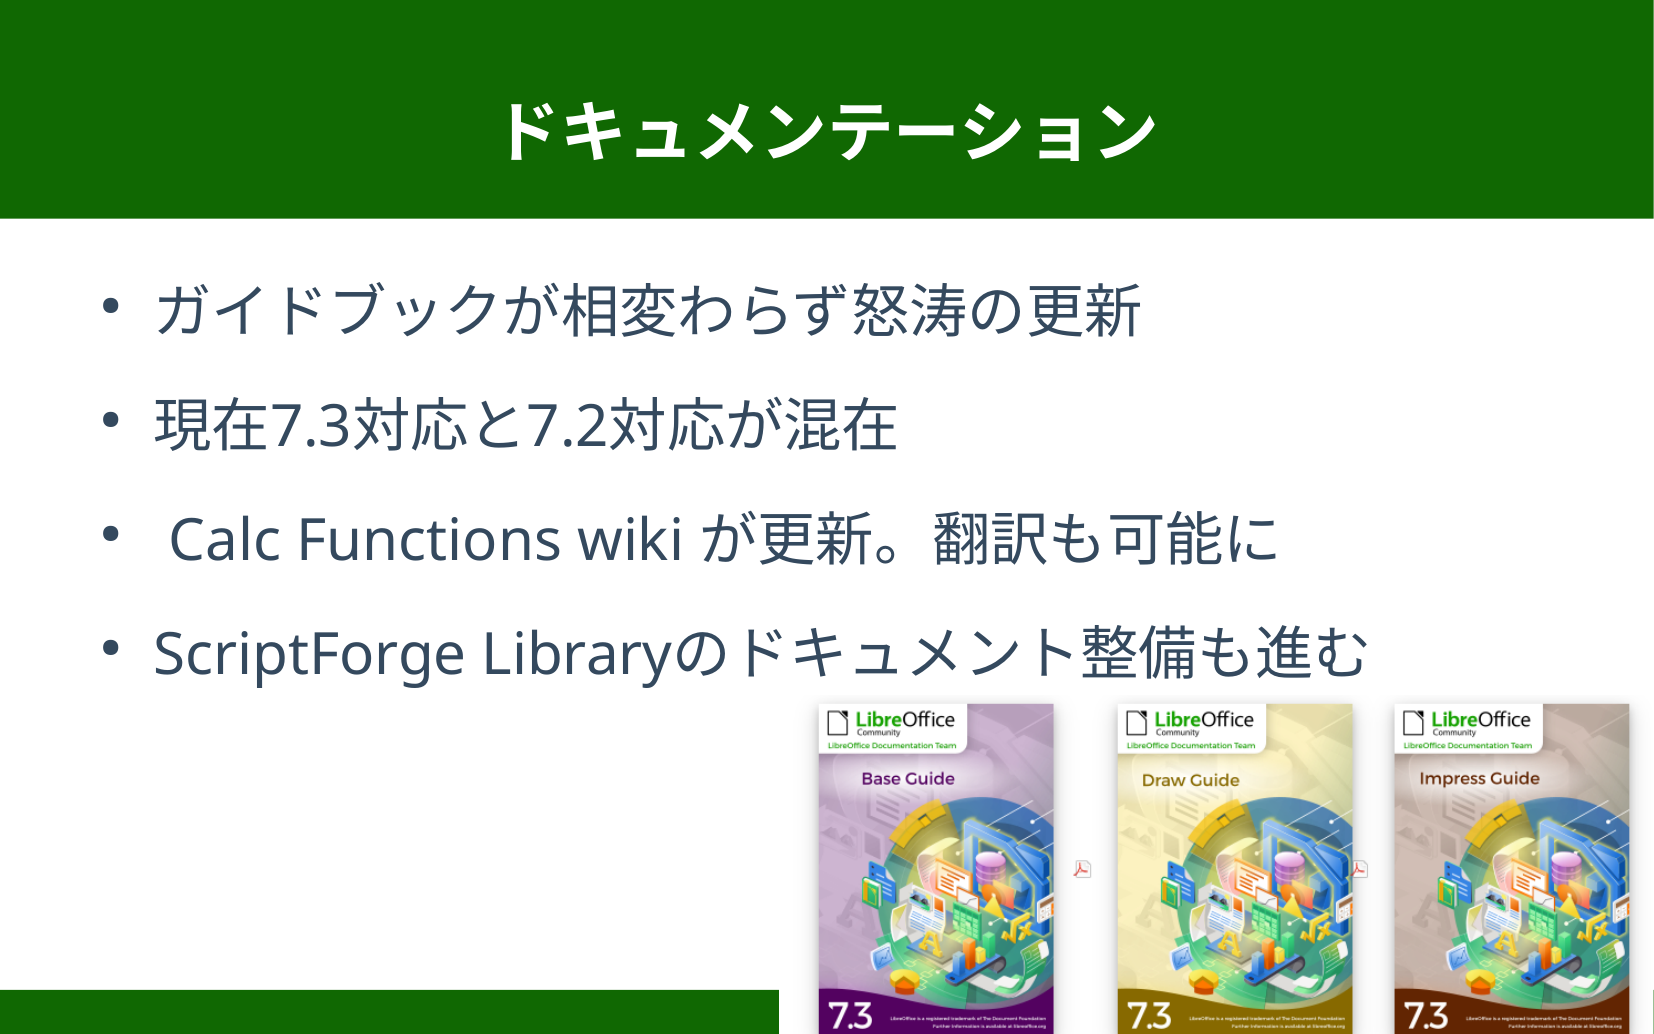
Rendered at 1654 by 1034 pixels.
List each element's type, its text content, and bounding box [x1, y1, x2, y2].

list ガイドブックが相変わらず怒涛の更新 現在7.3対応と7.2対応が混在 Calc Functions wiki が更新。翻訳も可能に ScriptForge Libraryのドキュメント整備も進む [82, 265, 1571, 957]
picture [779, 695, 1654, 1034]
title ドキュメンテーション [82, 41, 1571, 214]
